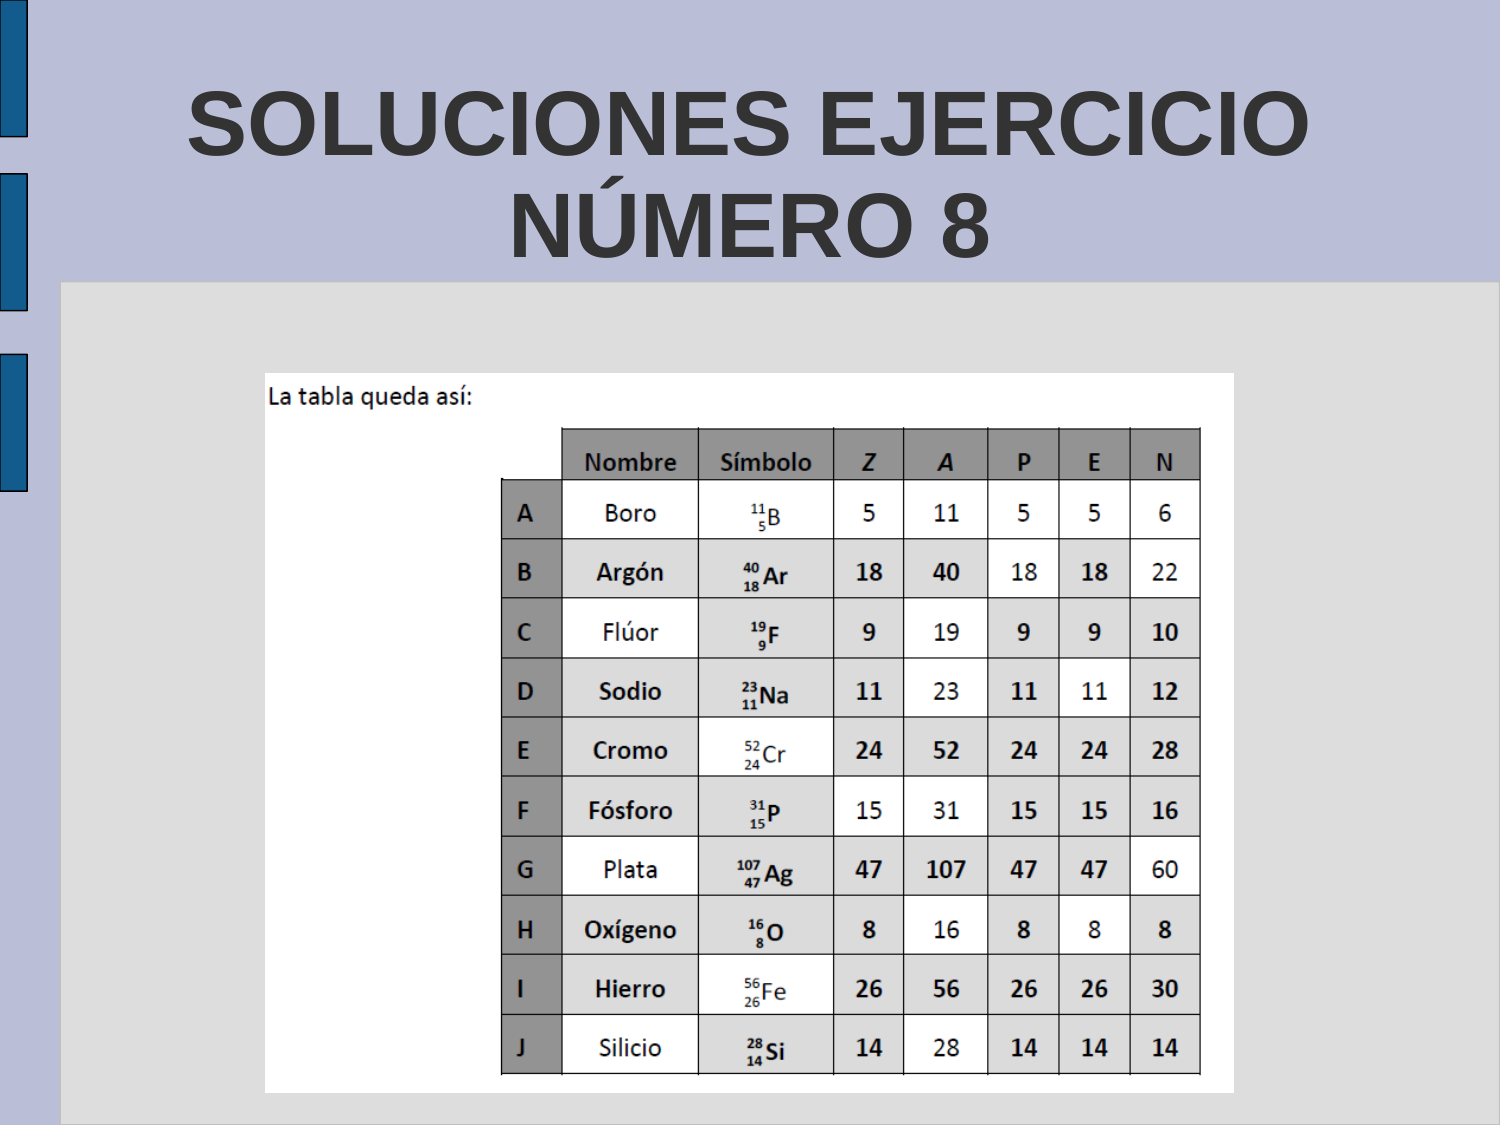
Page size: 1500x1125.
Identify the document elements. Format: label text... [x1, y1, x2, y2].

picture [265, 373, 1234, 1093]
title SOLUCIONES EJERCICIO NÚMERO 8 [110, 73, 1391, 279]
